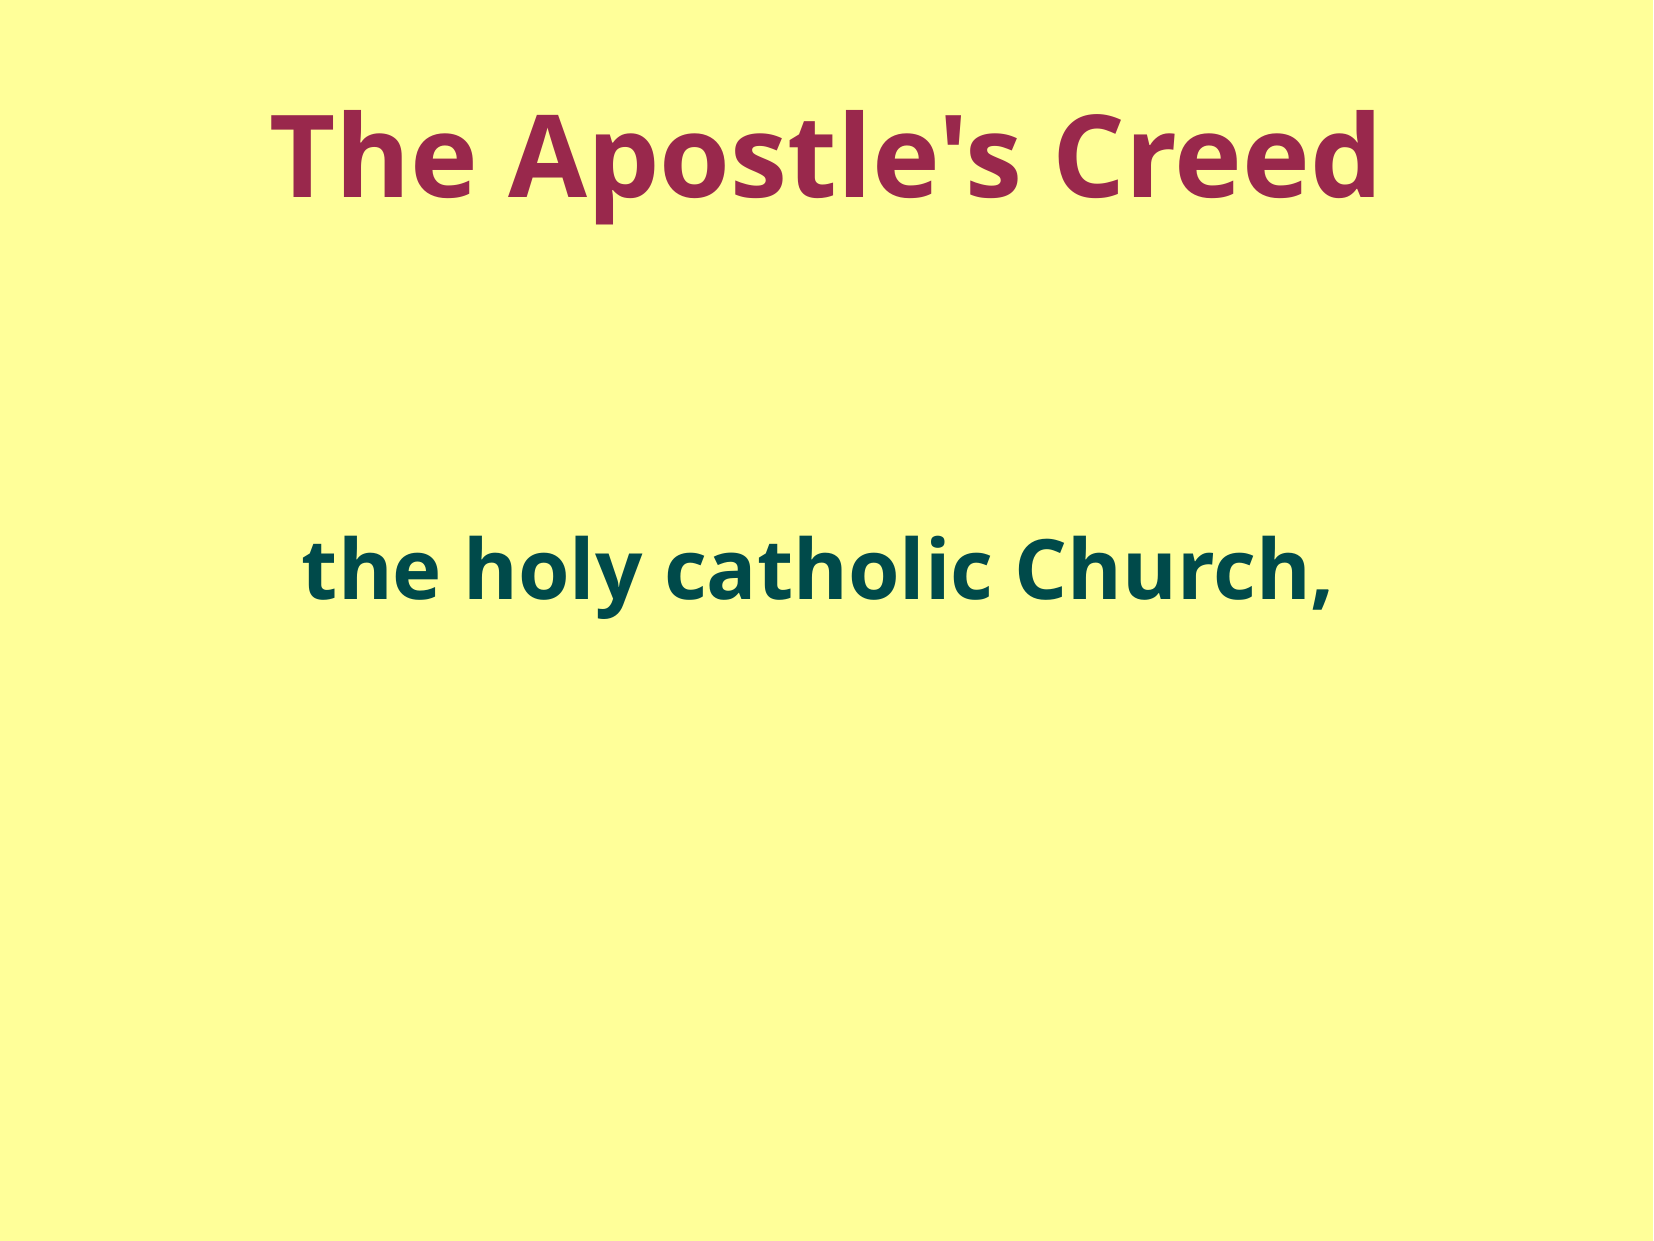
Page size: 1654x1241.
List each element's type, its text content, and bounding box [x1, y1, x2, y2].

text_box the holy catholic Church, [74, 309, 1563, 826]
title The Apostle's Creed [82, 49, 1571, 257]
